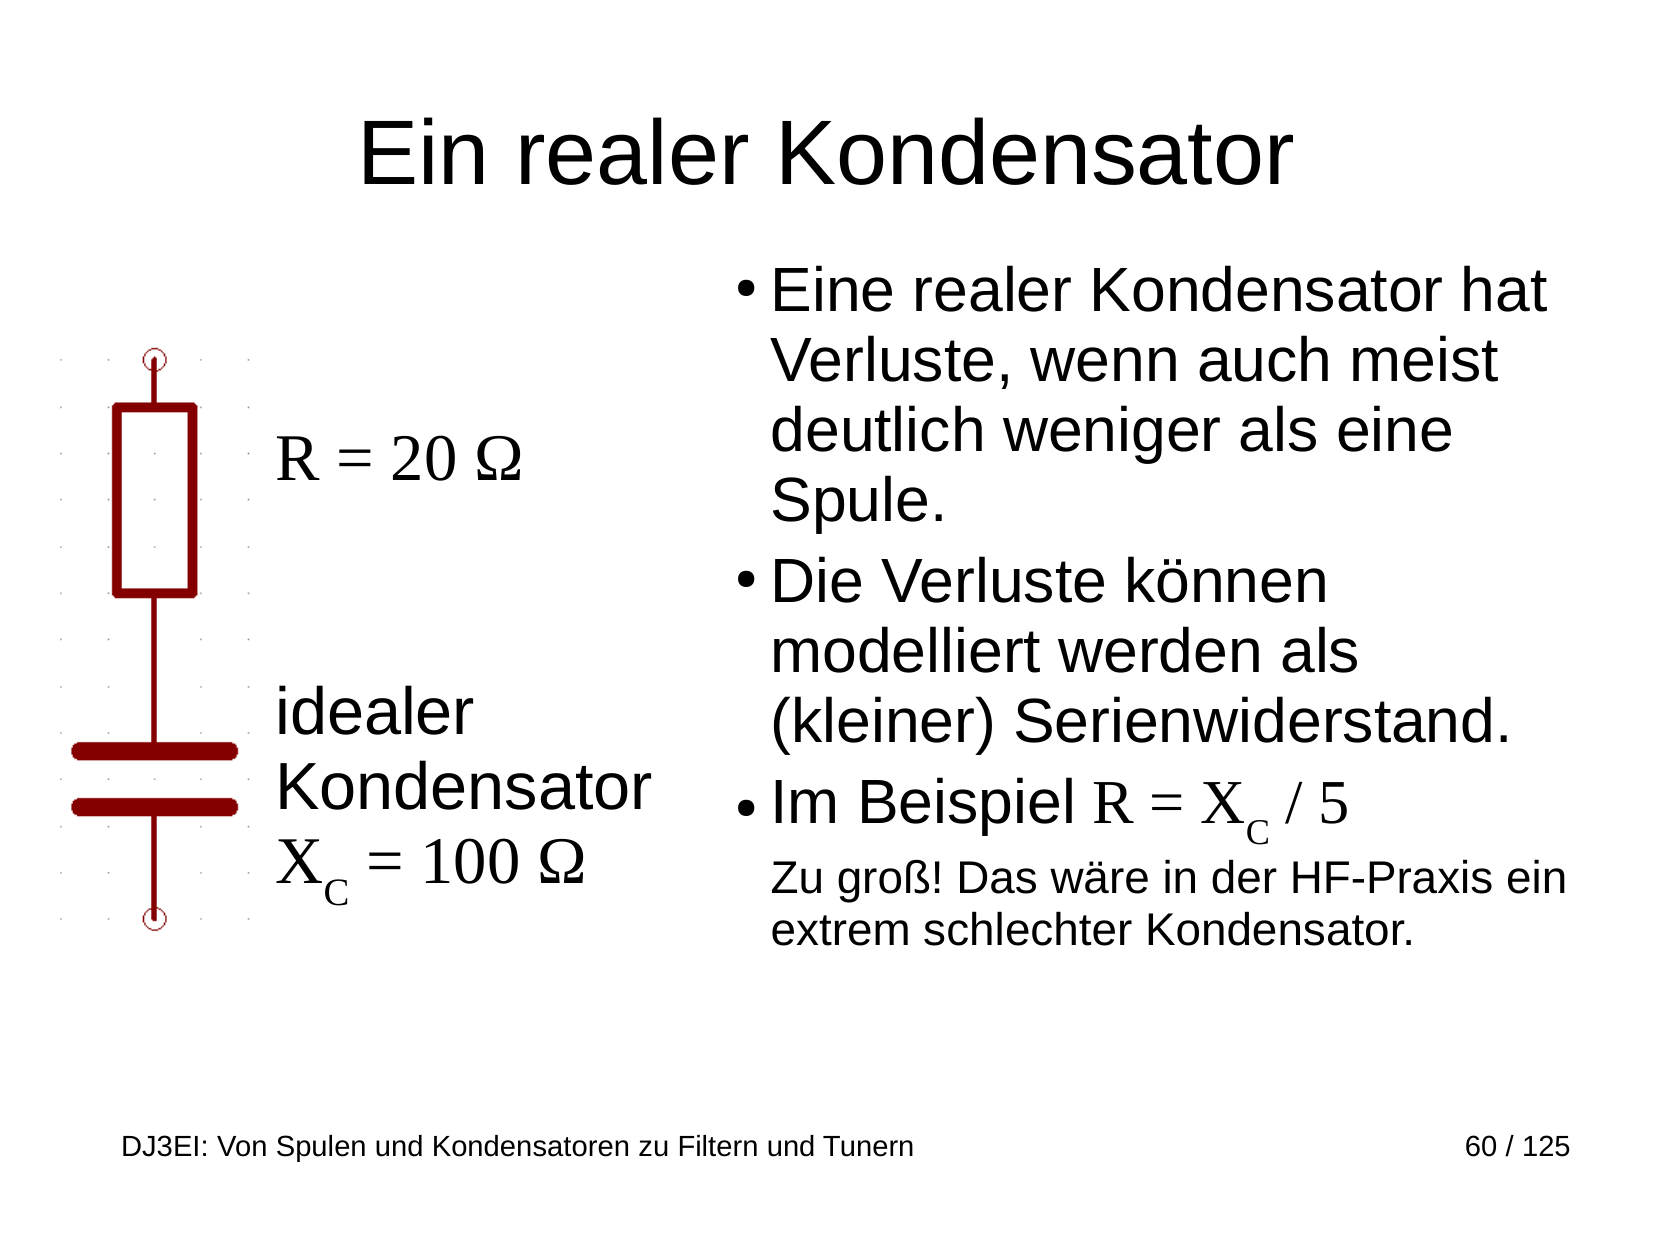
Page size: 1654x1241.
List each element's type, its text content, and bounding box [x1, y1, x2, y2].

title Ein realer Kondensator [82, 49, 1571, 257]
text_box Eine realer Kondensator hat Verluste, wenn auch meist deutlich weniger als eine Spule. Die Verluste können modelliert werden als (kleiner) Serienwiderstand. Im Beispiel R = XC / 5 Zu groß! Das wäre in der HF-Praxis ein extrem schlechter Kondensator. [720, 248, 1595, 1092]
text_box R = 20 Ω [260, 413, 569, 520]
text_box idealer Kondensator XC = 100 Ω [260, 667, 669, 922]
picture [59, 330, 255, 945]
